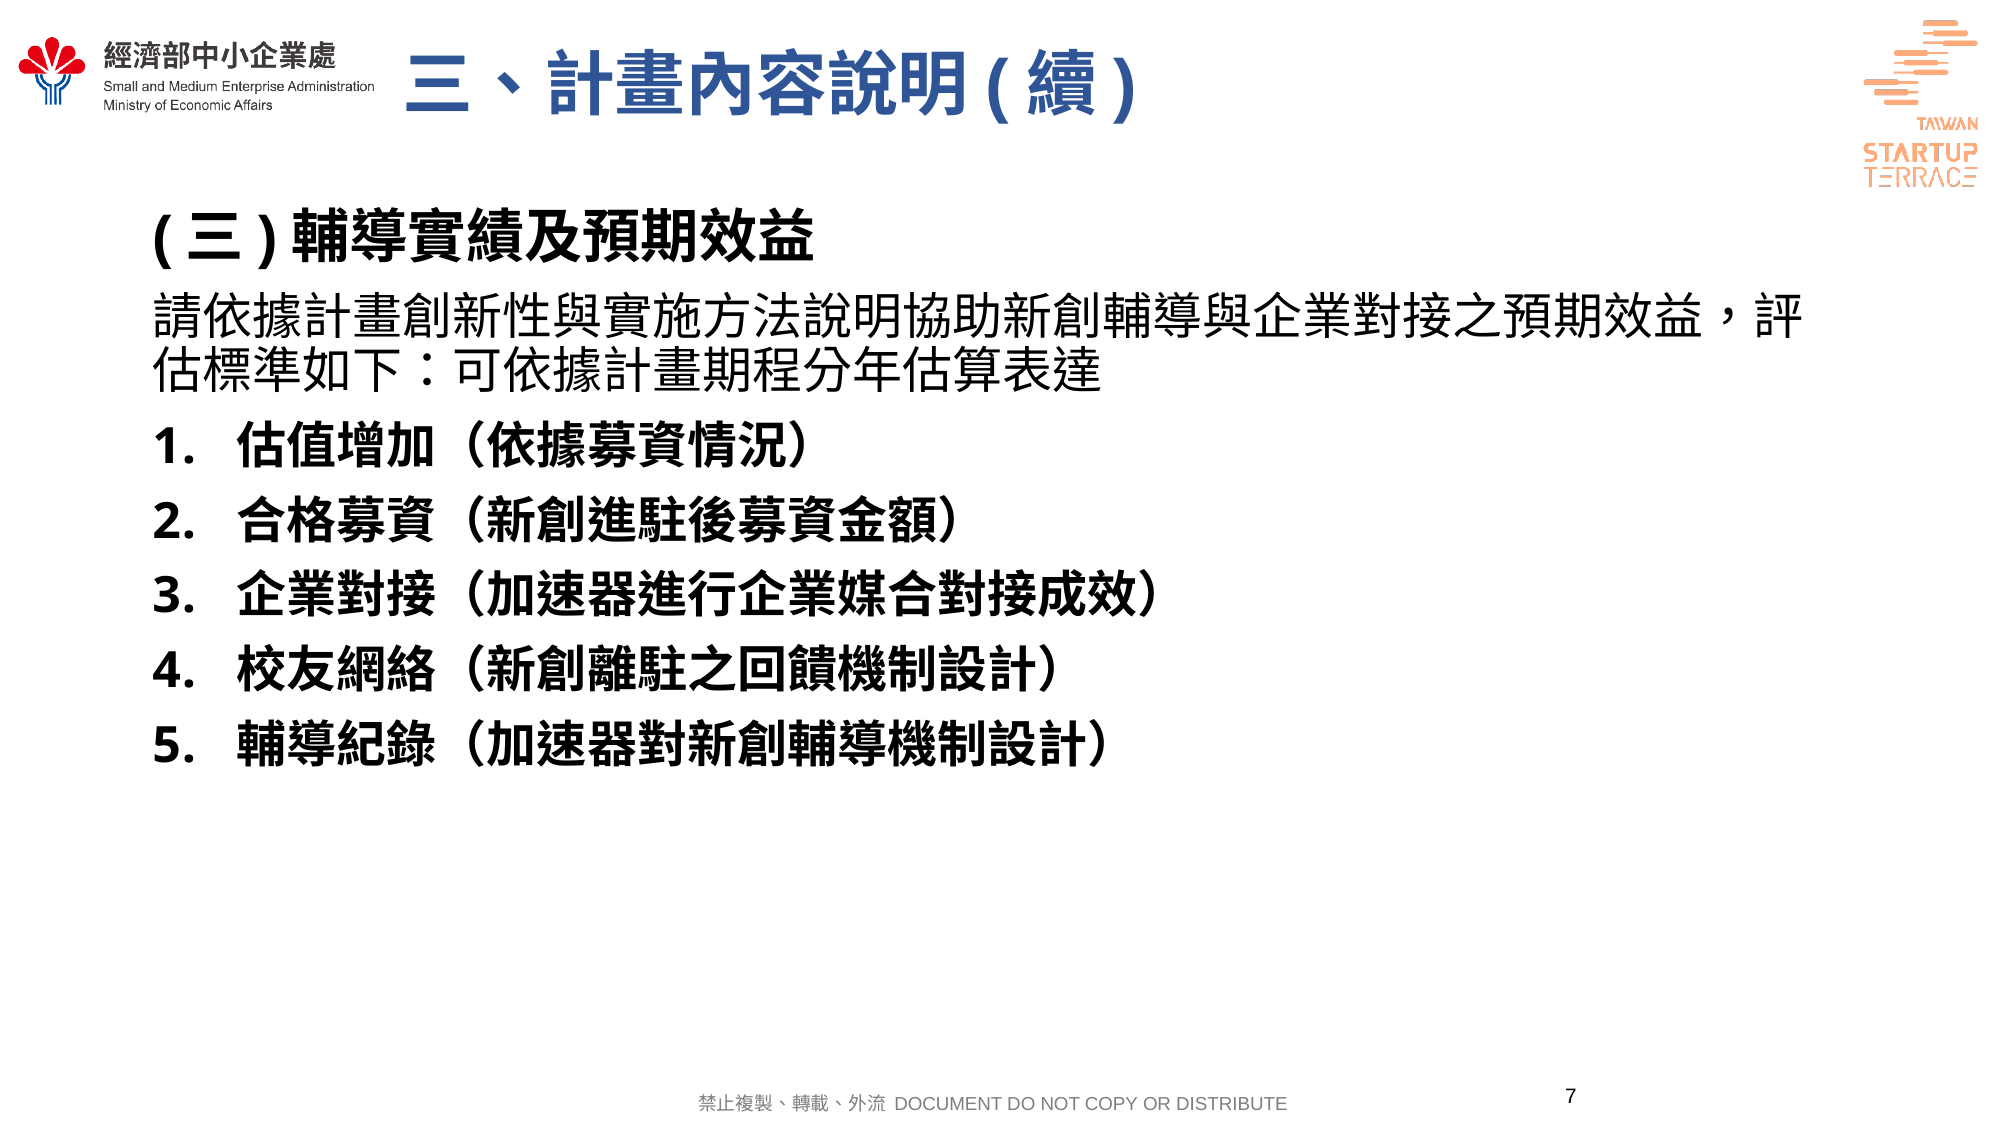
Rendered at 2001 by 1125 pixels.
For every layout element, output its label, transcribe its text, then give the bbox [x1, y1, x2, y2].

list (三)輔導實績及預期效益 請依據計畫創新性與實施方法說明協助新創輔導與企業對接之預期效益，評估標準如下：可依據計畫期程分年估算表達 估值增加（依據募資情況） 合格募資（新創進駐後募資金額） 企業對接（加速器進行企業媒合對接成效） 校友網絡（新創離駐之回饋機制設計） 輔導紀錄（加速器對新創輔導機制設計） [137, 200, 1863, 1014]
text_box 7 [1550, 1064, 2000, 1125]
title 三、計畫內容說明(續) [387, 2, 1796, 171]
